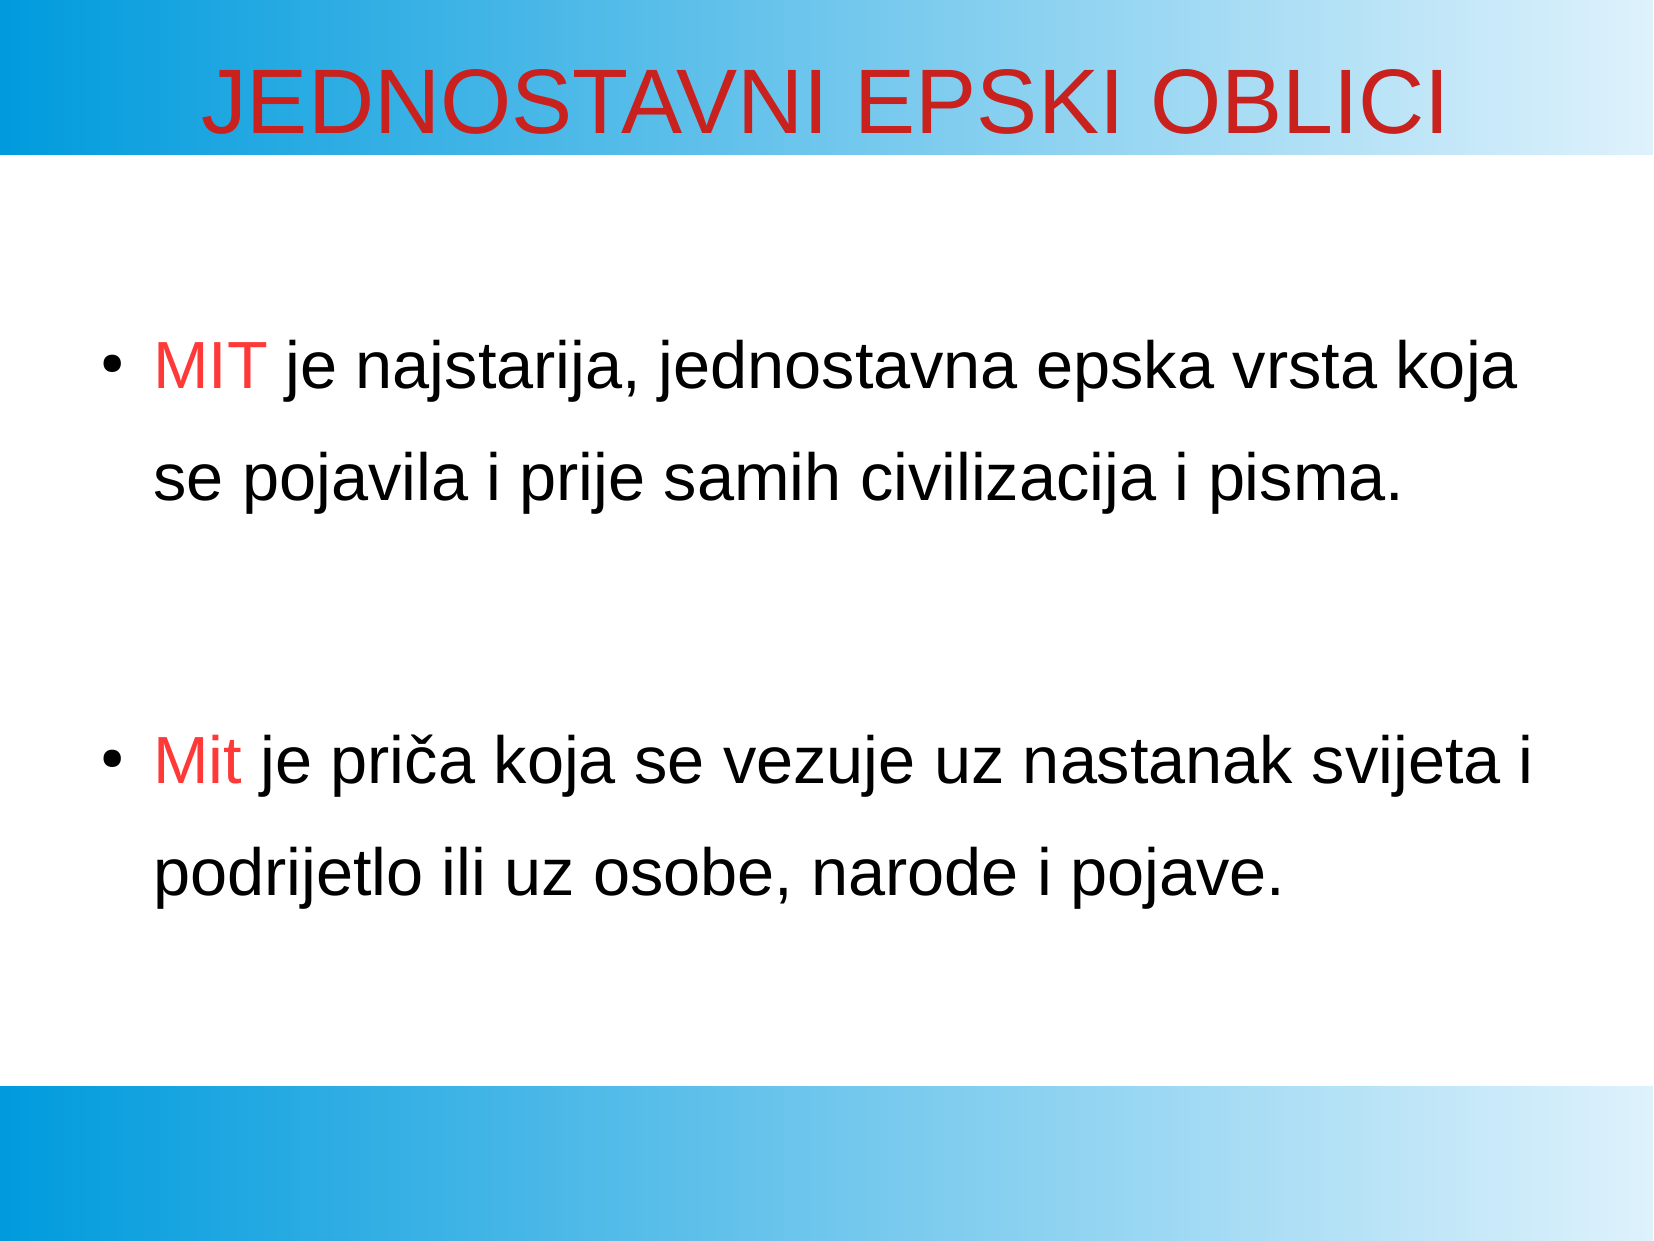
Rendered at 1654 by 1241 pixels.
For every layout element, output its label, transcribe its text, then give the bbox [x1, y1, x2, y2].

title JEDNOSTAVNI EPSKI OBLICI [82, 49, 1571, 155]
list MIT je najstarija, jednostavna epska vrsta koja se pojavila i prije samih civilizacija i pisma. Mit je priča koja se vezuje uz nastanak svijeta i podrijetlo ili uz osobe, narode i pojave. [82, 290, 1571, 1010]
